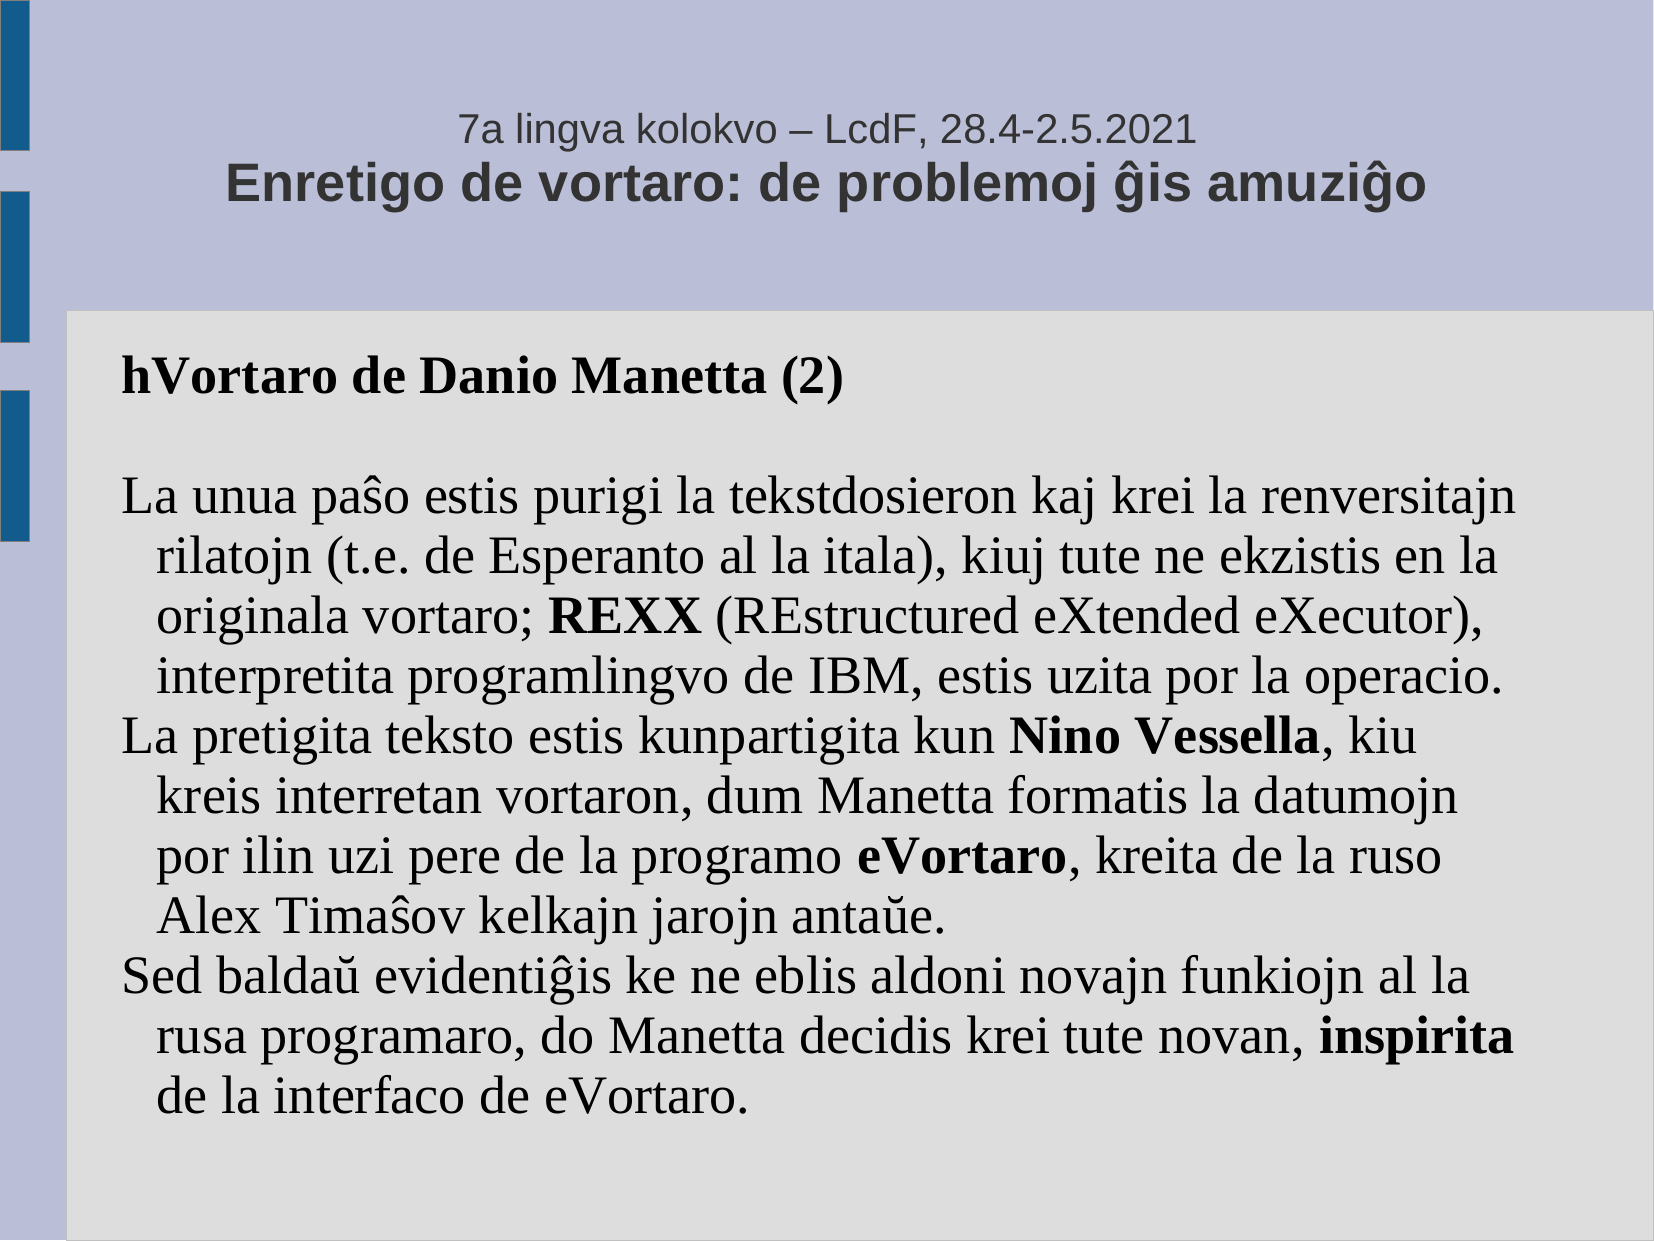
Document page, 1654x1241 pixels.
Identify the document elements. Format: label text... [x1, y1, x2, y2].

subtitle hVortaro de Danio Manetta (2) La unua paŝo estis purigi la tekstdosieron kaj krei la renversitajn rilatojn (t.e. de Esperanto al la itala), kiuj tute ne ekzistis en la originala vortaro; REXX (REstructured eXtended eXecutor), interpretita programlingvo de IBM, estis uzita por la operacio. La pretigita teksto estis kunpartigita kun Nino Vessella, kiu kreis interretan vortaron, dum Manetta formatis la datumojn por ilin uzi pere de la programo eVortaro, kreita de la ruso Alex Timaŝov kelkajn jarojn antaŭe. Sed baldaŭ evidentiĝis ke ne eblis aldoni novajn funkiojn al la rusa programaro, do Manetta decidis krei tute novan, inspirita de la interfaco de eVortaro. [121, 337, 1534, 1134]
title 7a lingva kolokvo – LcdF, 28.4-2.5.2021 Enretigo de vortaro: de problemoj ĝis amuziĝo [121, 55, 1534, 263]
